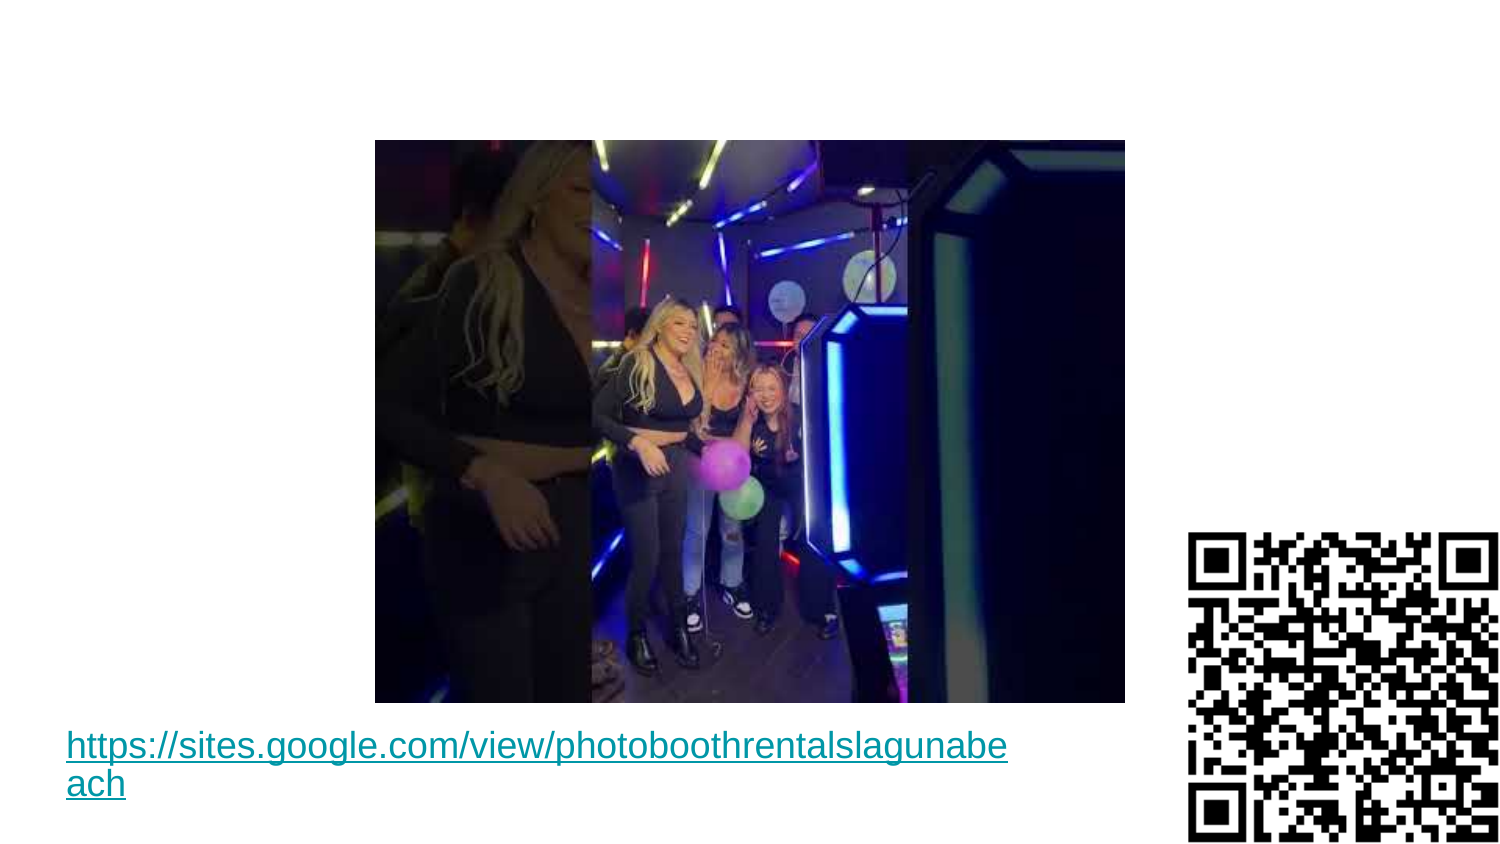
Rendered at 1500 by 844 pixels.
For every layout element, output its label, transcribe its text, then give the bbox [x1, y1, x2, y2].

picture [375, 140, 1125, 704]
list https://sites.google.com/view/photoboothrentalslagunabeach [51, 694, 1036, 794]
picture [1187, 531, 1500, 844]
